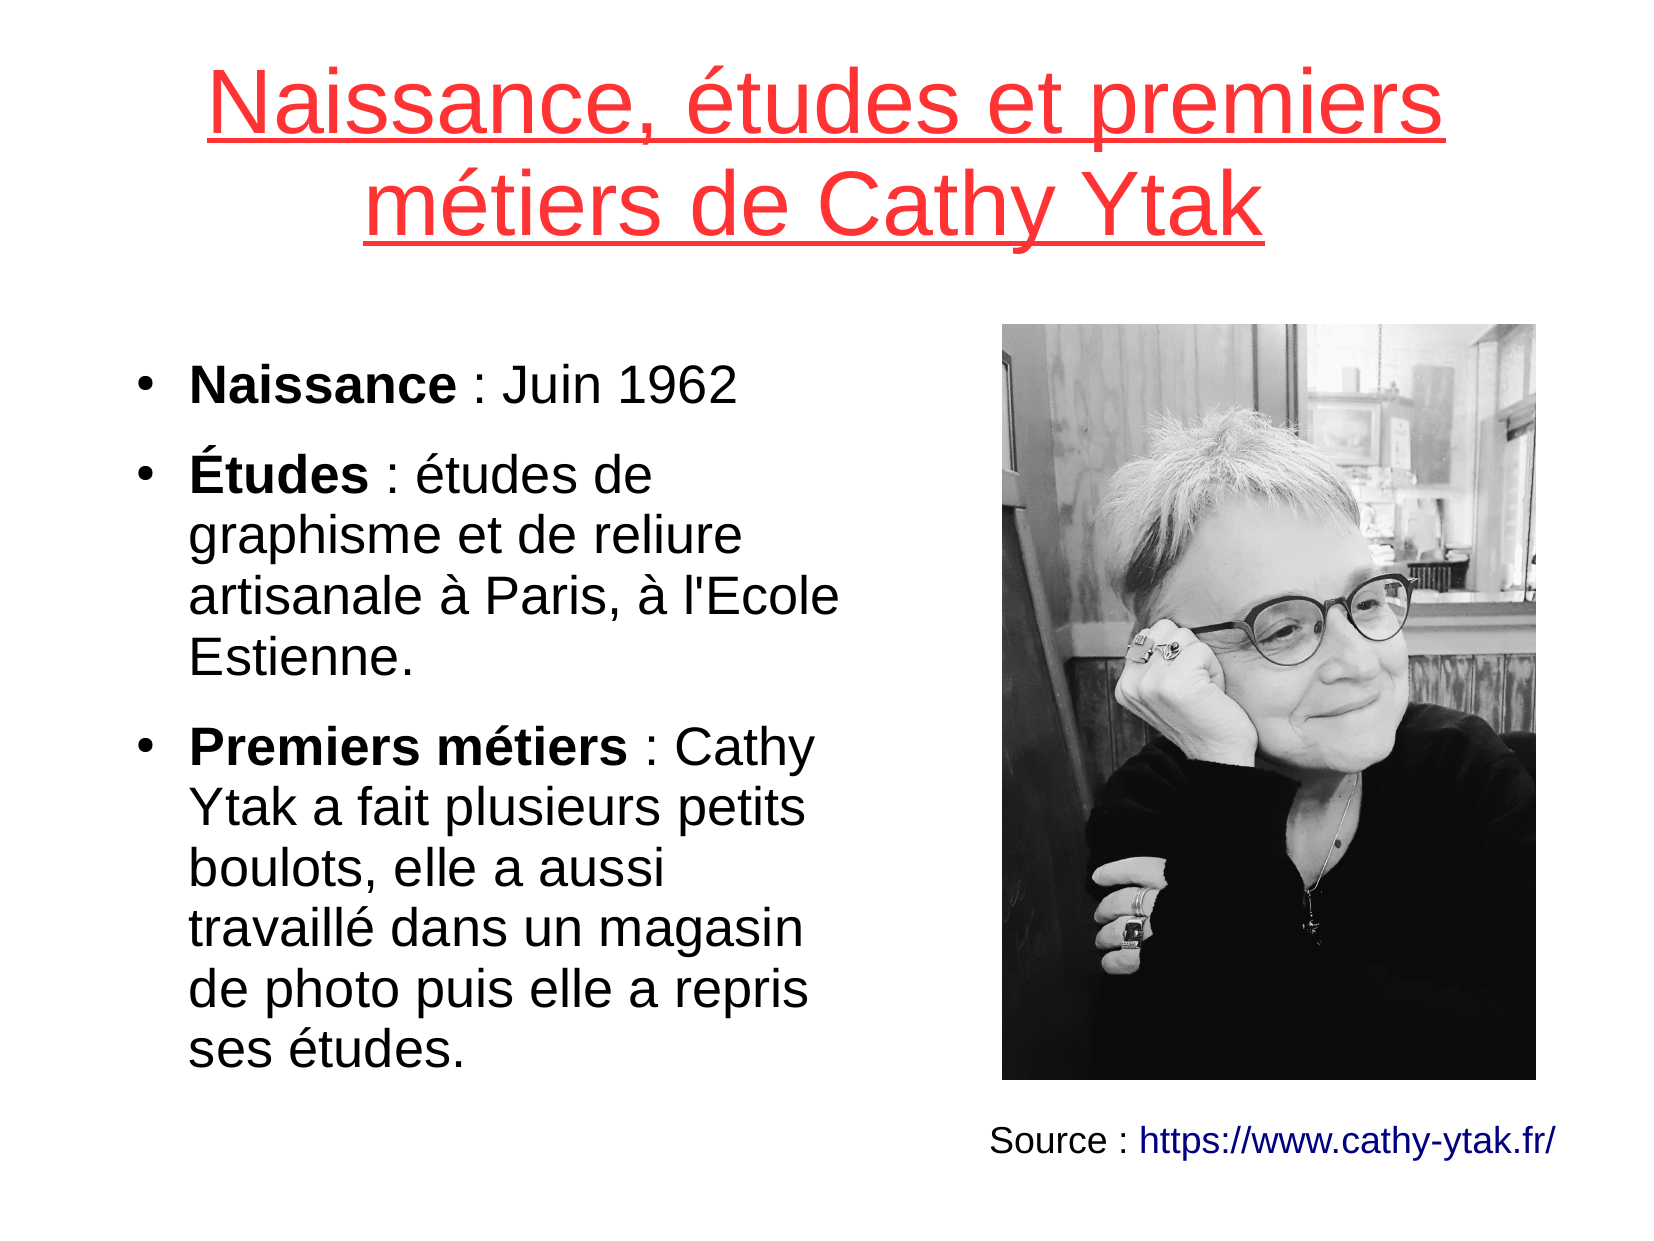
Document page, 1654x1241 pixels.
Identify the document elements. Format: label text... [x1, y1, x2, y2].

text_box [59, 29, 1565, 237]
list Naissance : Juin 1962 Études : études de graphisme et de reliure artisanale à Paris, à l'Ecole Estienne. Premiers métiers : Cathy Ytak a fait plusieurs petits boulots, elle a aussi travaillé dans un magasin de photo puis elle a repris ses études. [118, 354, 857, 1152]
text_box Source : https://www.cathy-ytak.fr/ [974, 1111, 1595, 1211]
title Naissance, études et premiers métiers de Cathy Ytak [82, 49, 1571, 257]
picture [1002, 324, 1536, 1080]
